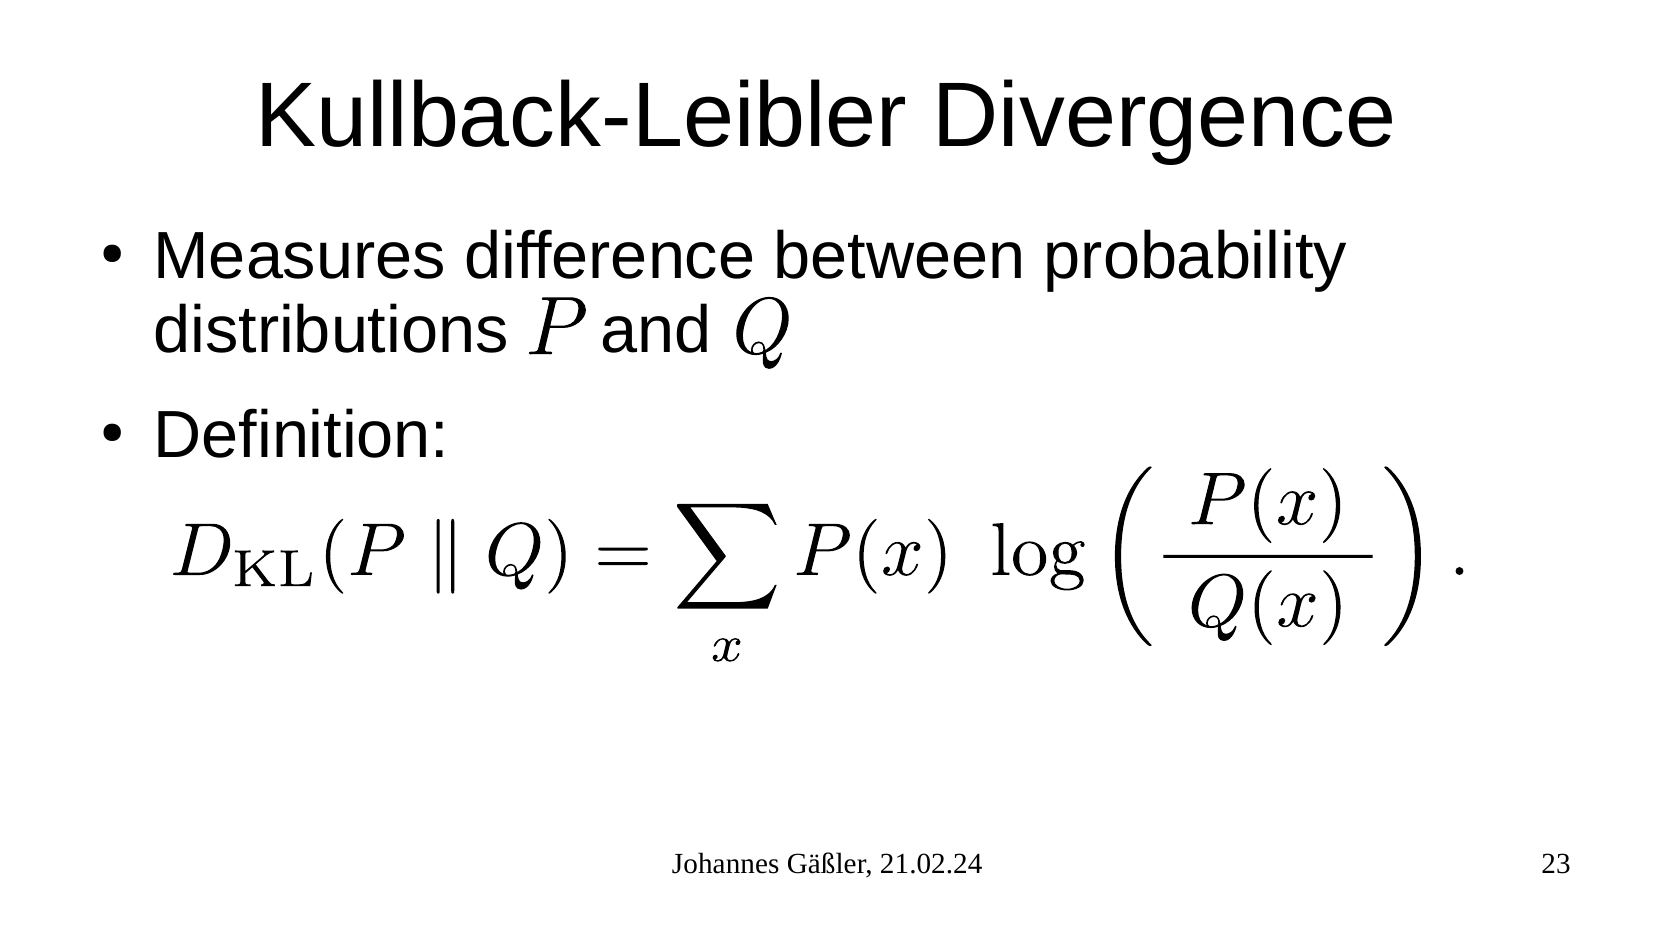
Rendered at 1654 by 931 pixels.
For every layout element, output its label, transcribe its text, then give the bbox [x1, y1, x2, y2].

title Kullback-Leibler Divergence [82, 37, 1571, 193]
list Measures difference between probability distributions and Definition: [82, 217, 1571, 758]
picture [528, 297, 586, 355]
picture [736, 296, 789, 369]
picture [170, 463, 1467, 665]
